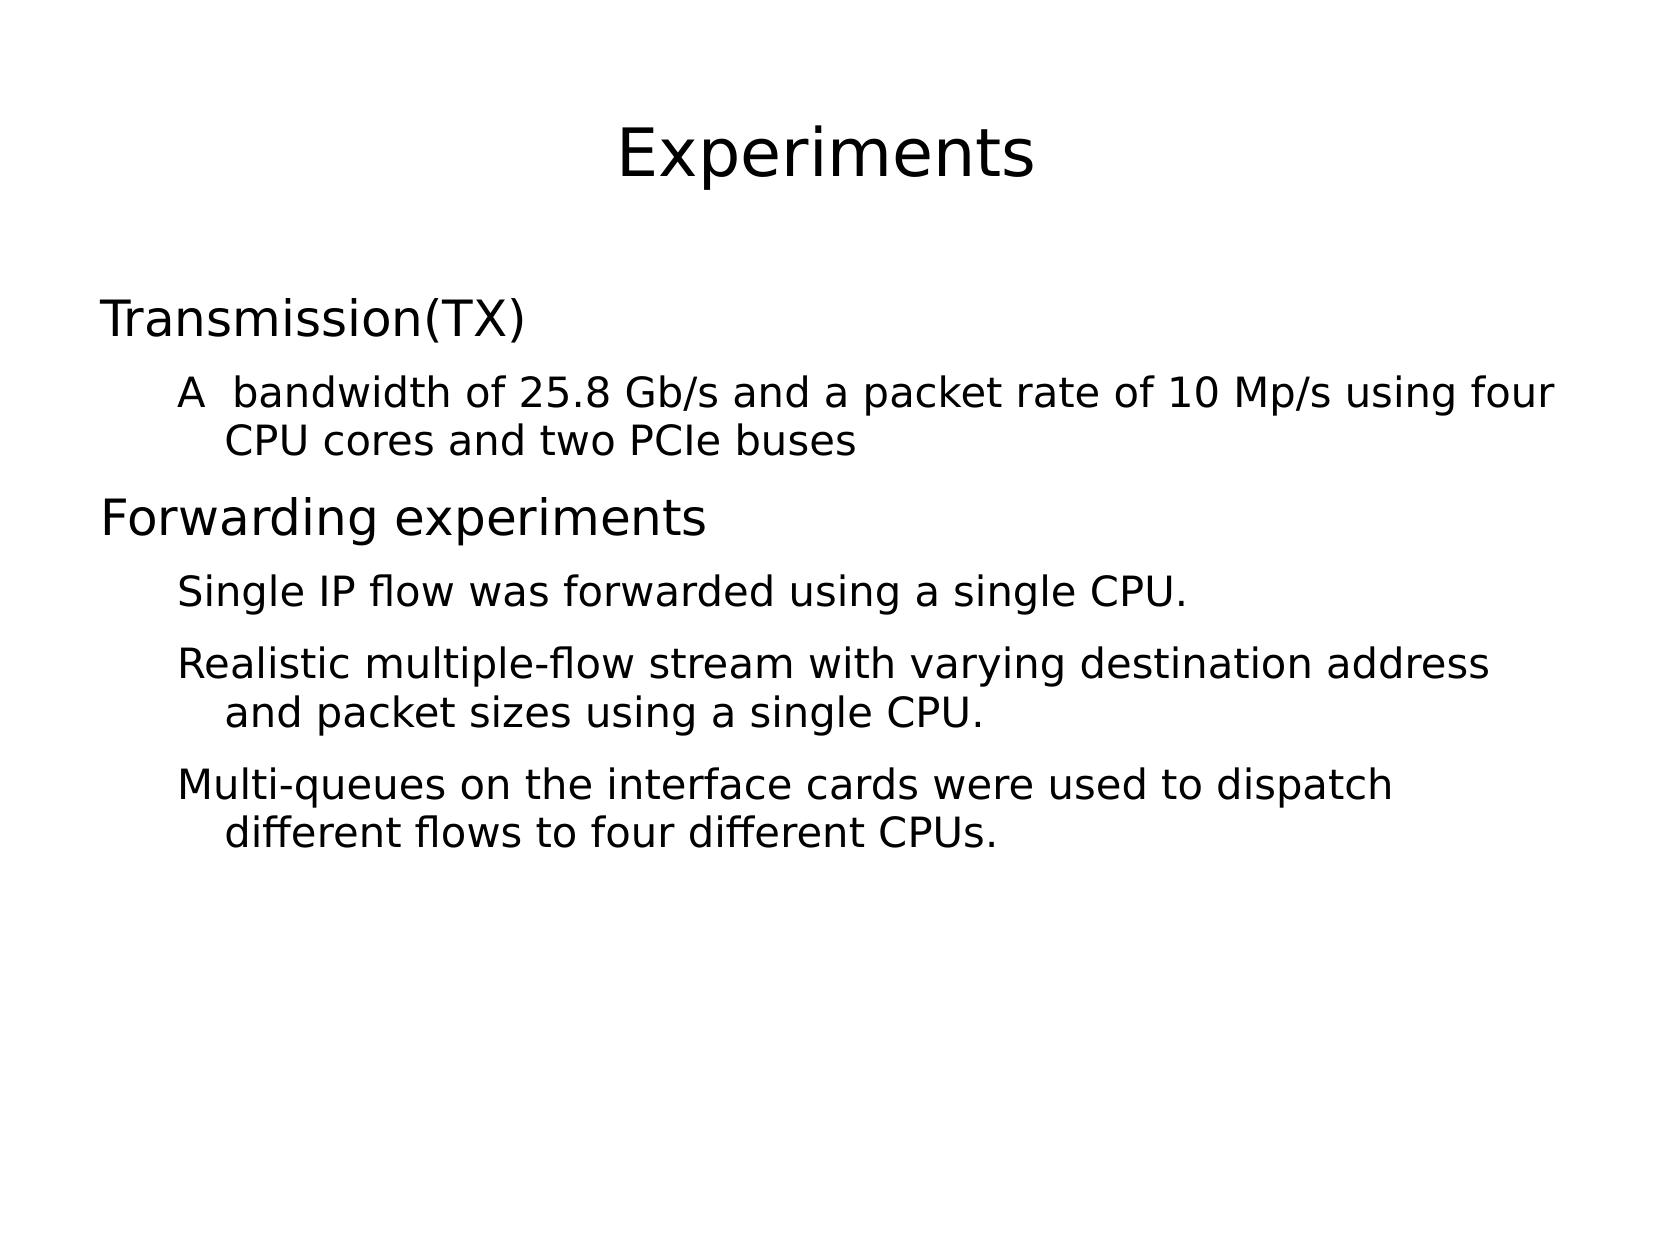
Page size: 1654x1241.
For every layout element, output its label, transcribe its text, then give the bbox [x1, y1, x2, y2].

list Transmission(TX) A bandwidth of 25.8 Gb/s and a packet rate of 10 Mp/s using four CPU cores and two PCIe buses Forwarding experiments Single IP flow was forwarded using a single CPU. Realistic multiple-flow stream with varying destination address and packet sizes using a single CPU. Multi-queues on the interface cards were used to dispatch different flows to four different CPUs. [82, 290, 1571, 1094]
title Experiments [82, 56, 1571, 250]
